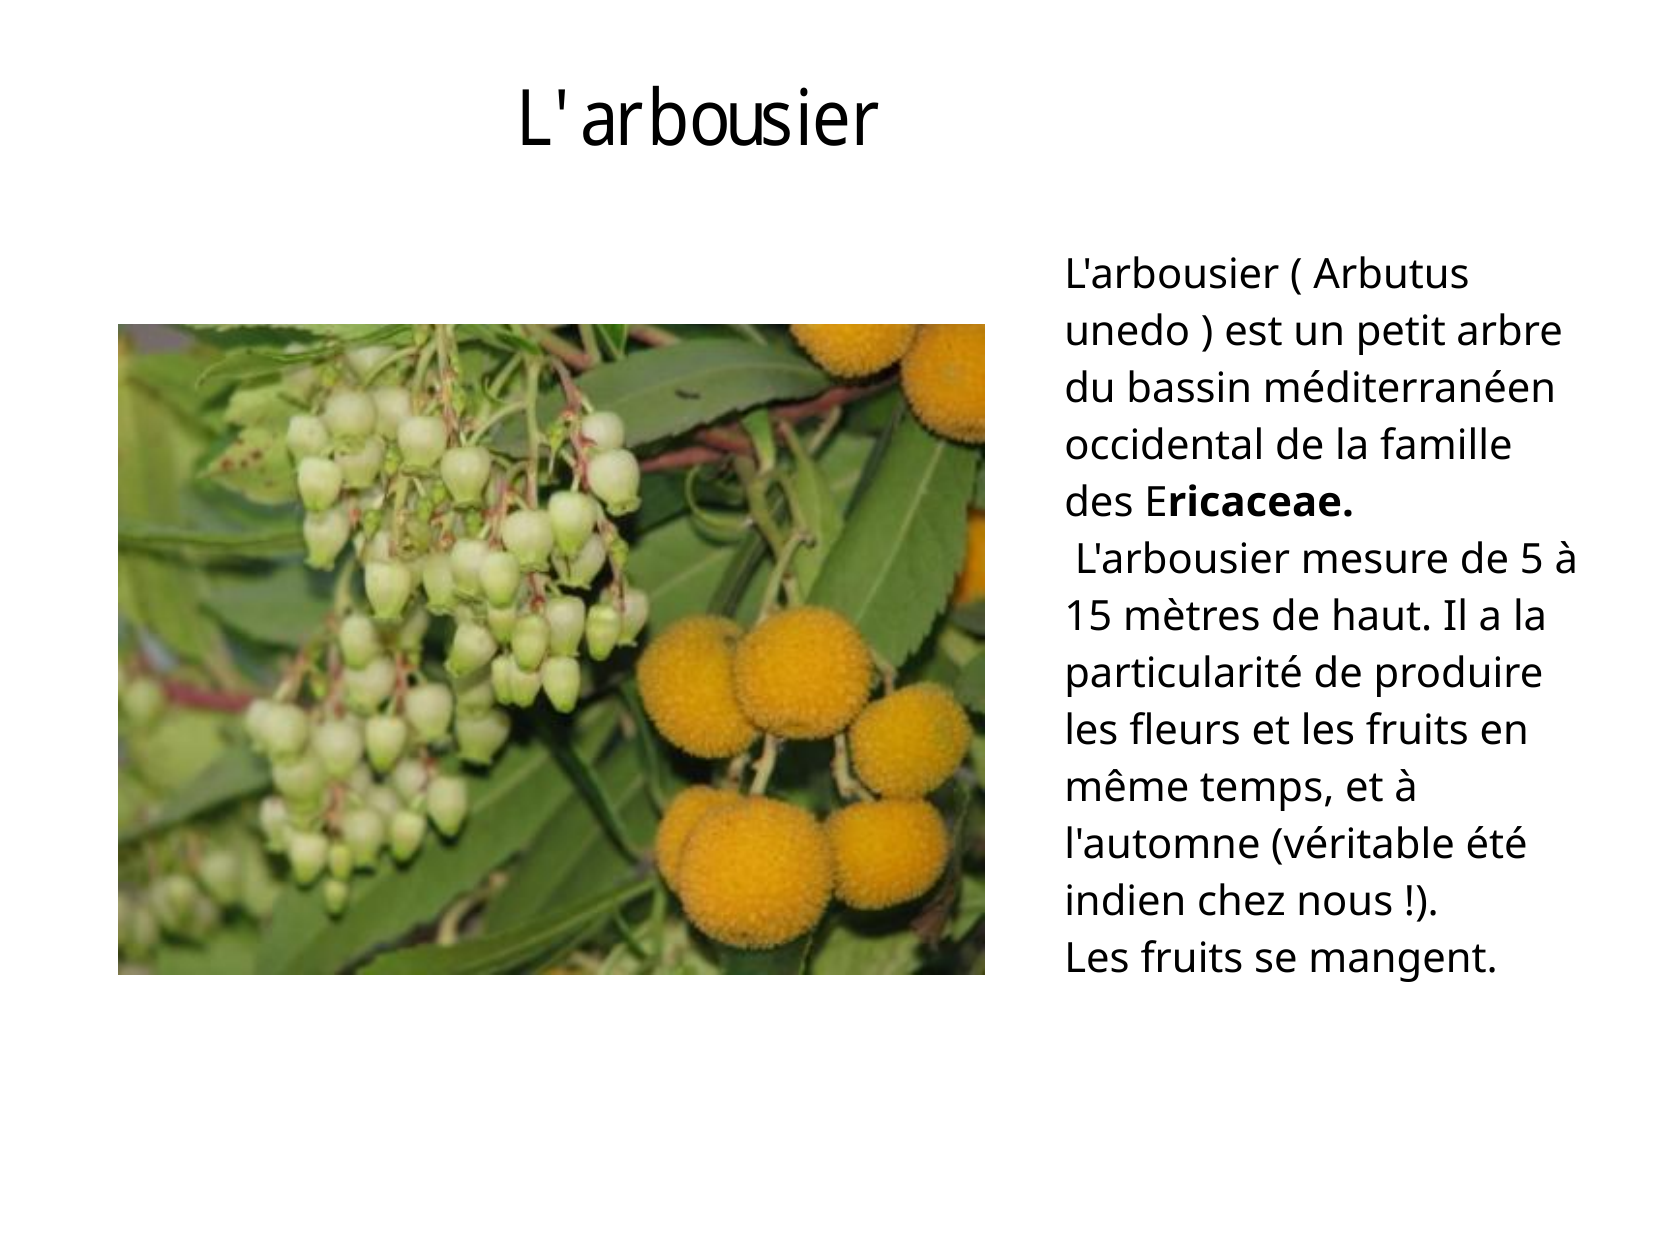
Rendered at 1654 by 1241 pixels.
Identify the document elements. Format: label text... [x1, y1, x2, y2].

chart [118, 59, 1300, 296]
text_box L'arbousier ( Arbutus unedo ) est un petit arbre du bassin méditerranéen occidental de la famille des Ericaceae. L'arbousier mesure de 5 à 15 mètres de haut. Il a la particularité de produire les fleurs et les fruits en même temps, et à l'automne (véritable été indien chez nous !). Les fruits se mangent. [1049, 236, 1595, 1182]
picture [118, 324, 985, 975]
